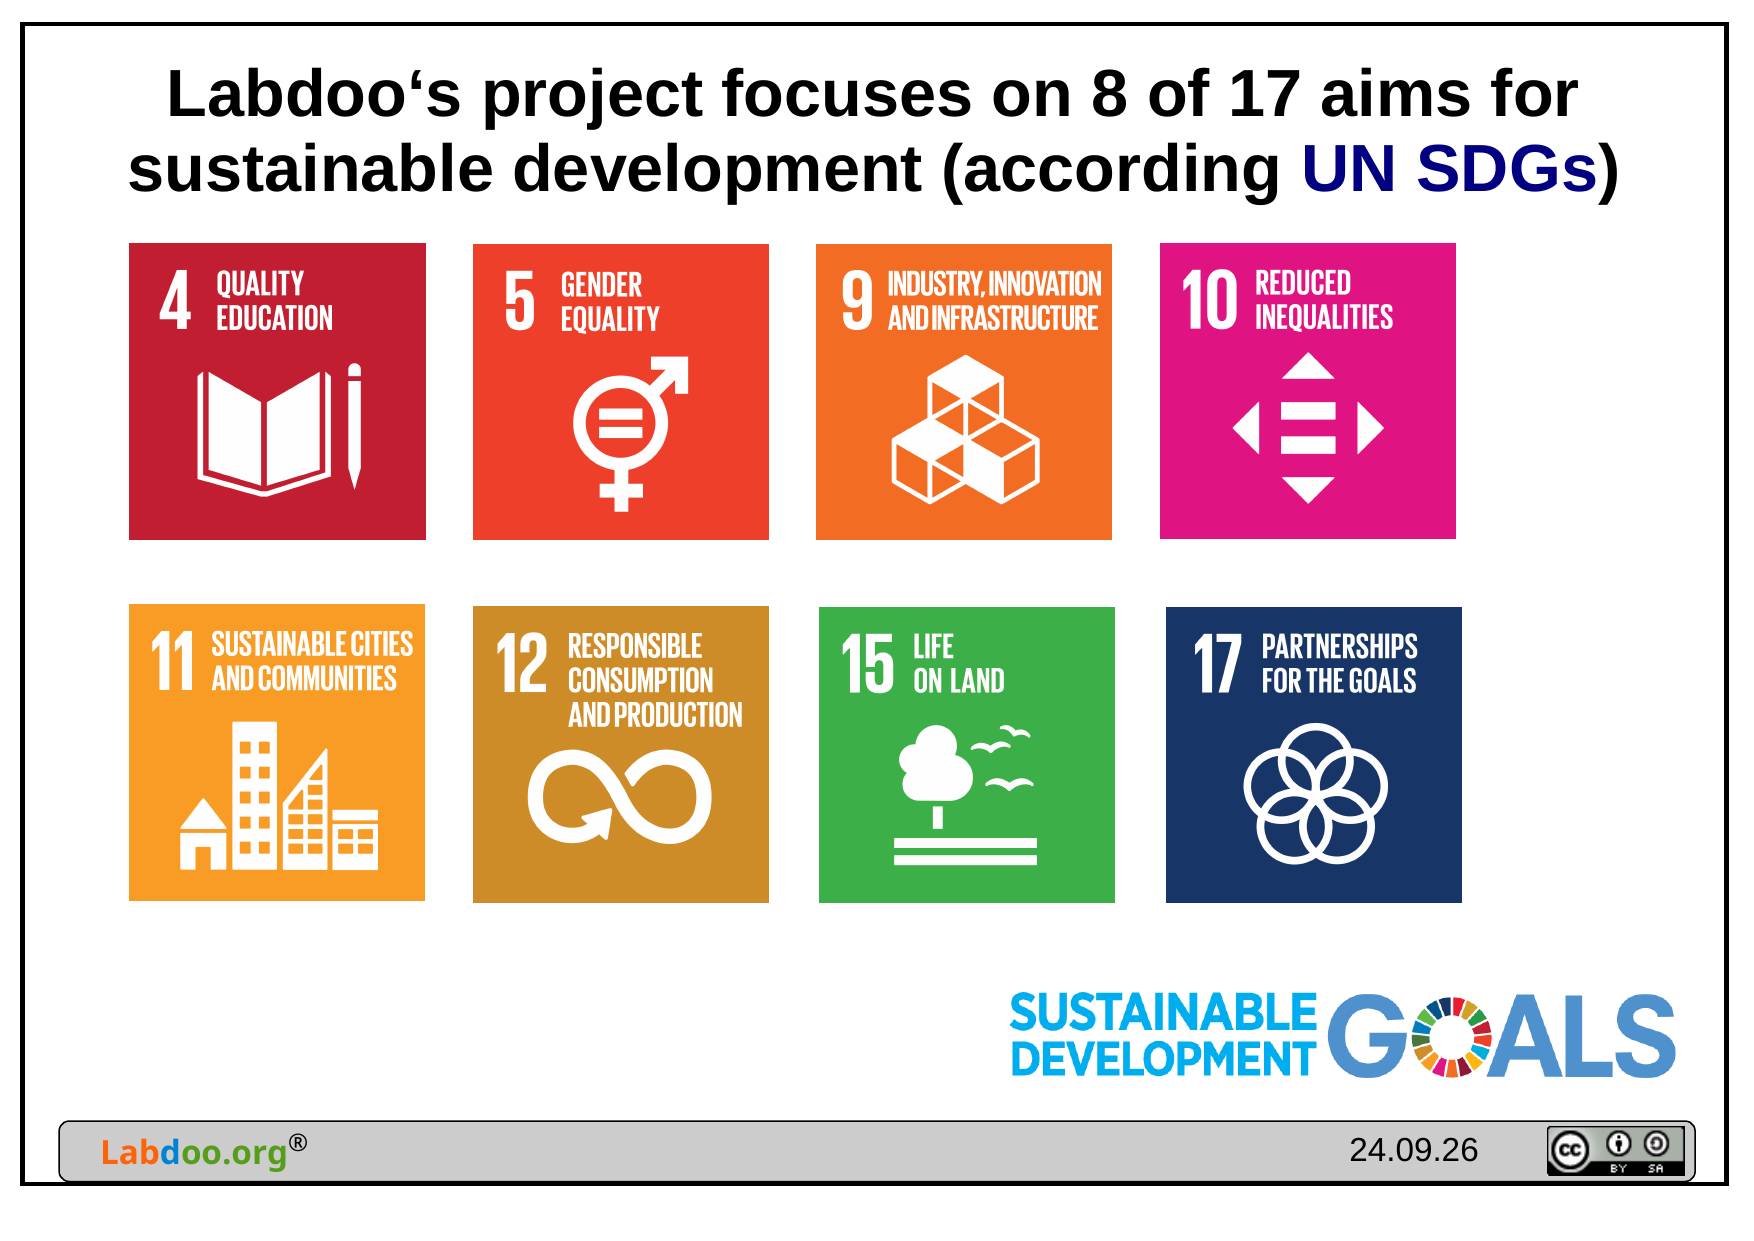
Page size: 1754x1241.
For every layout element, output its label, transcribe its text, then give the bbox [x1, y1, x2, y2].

picture [816, 244, 1112, 540]
picture [129, 243, 426, 540]
picture [1160, 243, 1456, 539]
title Labdoo‘s project focuses on 8 of 17 aims for sustainable development (according UN SDGs) [70, 20, 1678, 244]
picture [129, 604, 425, 901]
picture [819, 607, 1115, 904]
picture [1166, 607, 1462, 903]
picture [473, 244, 769, 540]
picture [1547, 1126, 1685, 1176]
text_box Labdoo.org® [85, 1098, 390, 1170]
picture [473, 606, 769, 903]
picture [992, 964, 1700, 1099]
